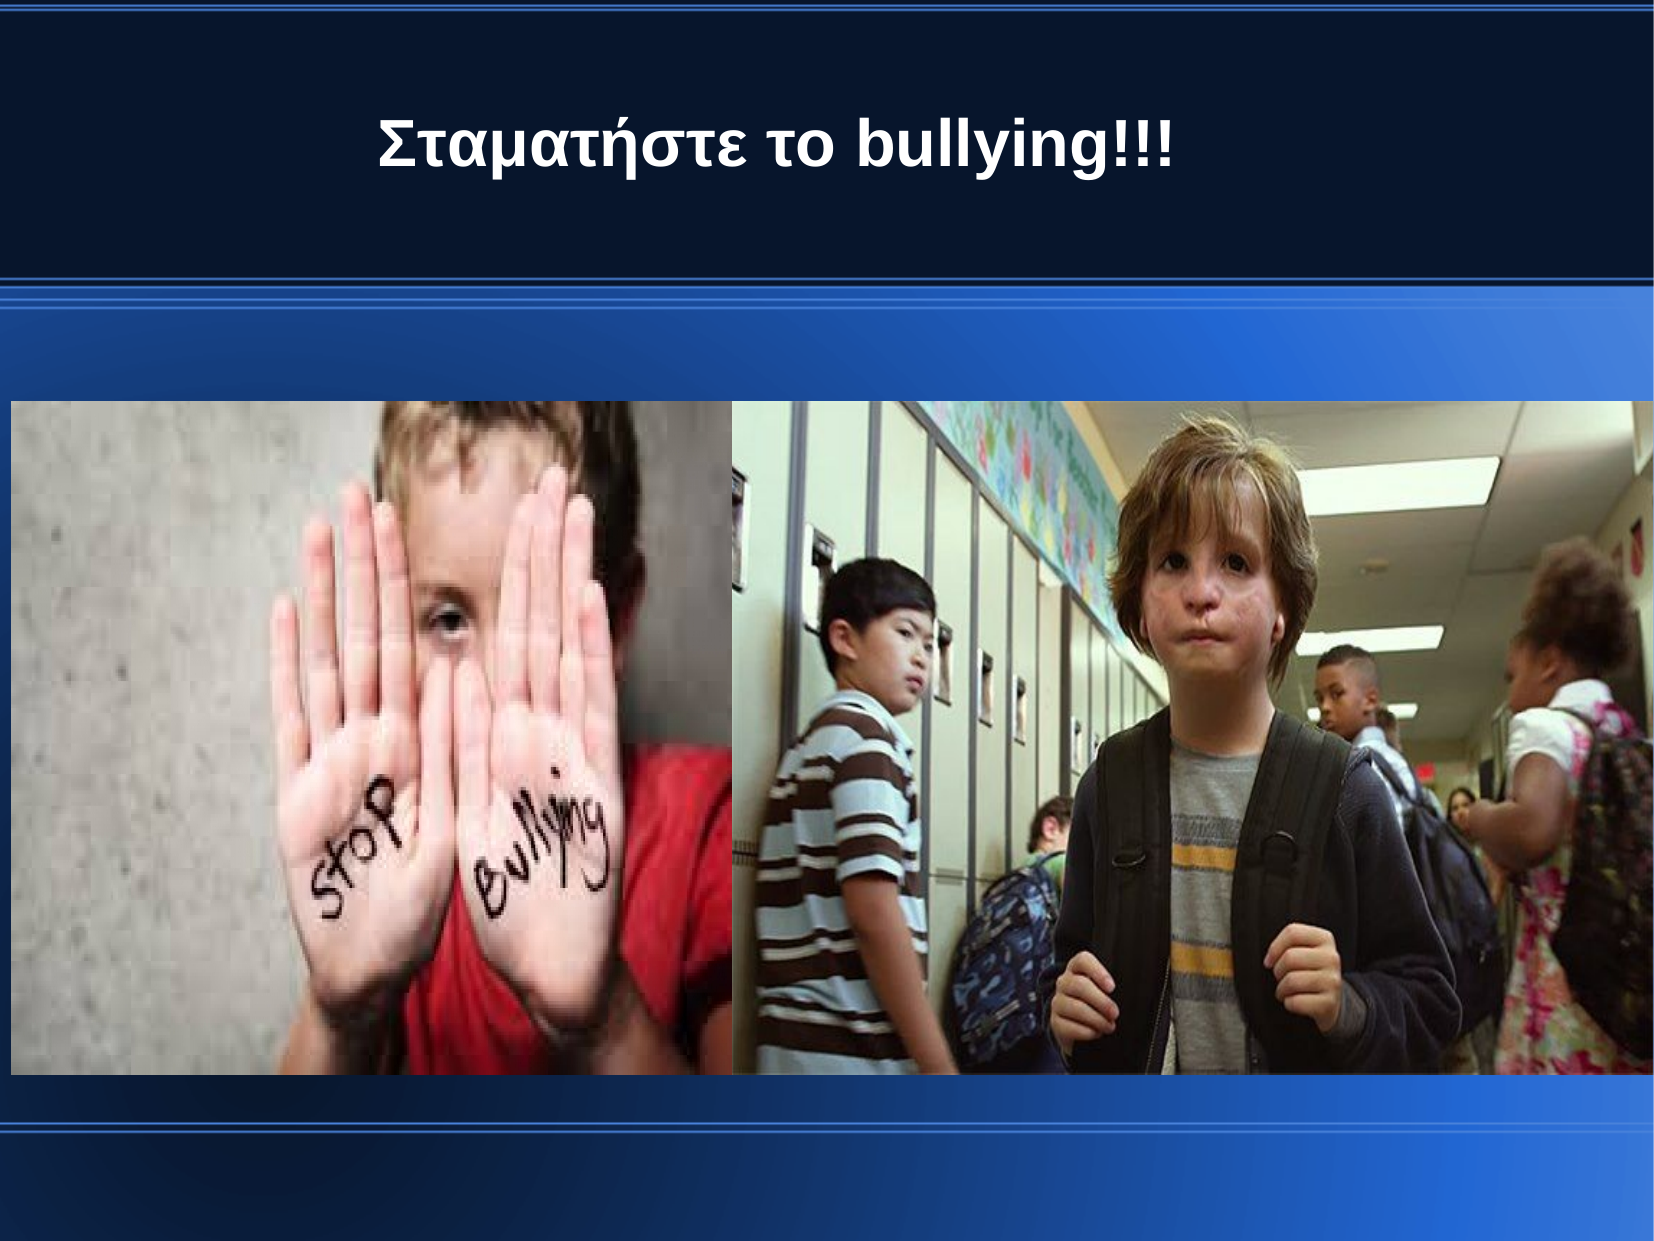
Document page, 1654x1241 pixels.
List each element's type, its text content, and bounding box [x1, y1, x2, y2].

picture [0, 0, 1654, 1241]
list Σταματήστε το bullying!!! [307, 106, 1654, 189]
